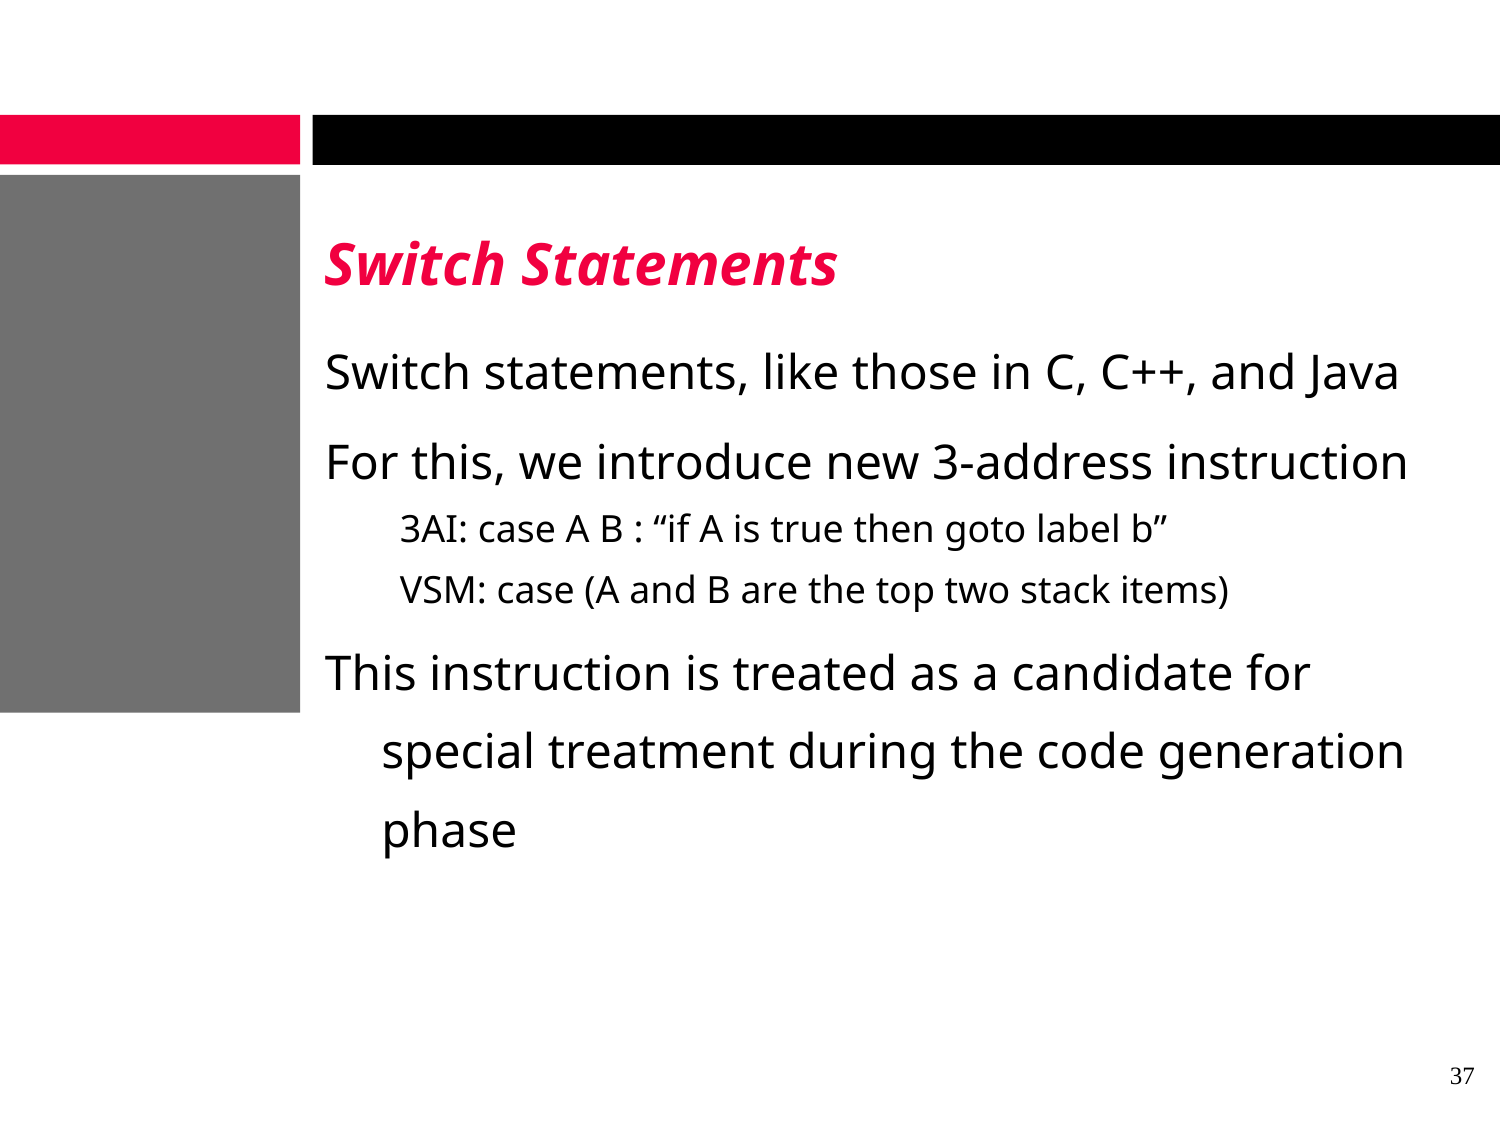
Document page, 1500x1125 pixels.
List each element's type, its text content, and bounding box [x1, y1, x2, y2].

title Switch Statements [324, 187, 1450, 324]
list Switch statements, like those in C, C++, and Java For this, we introduce new 3-address instruction 3AI: case A B : “if A is true then goto label b” VSM: case (A and B are the top two stack items) This instruction is treated as a candidate for special treatment during the code generation phase [324, 324, 1450, 1051]
